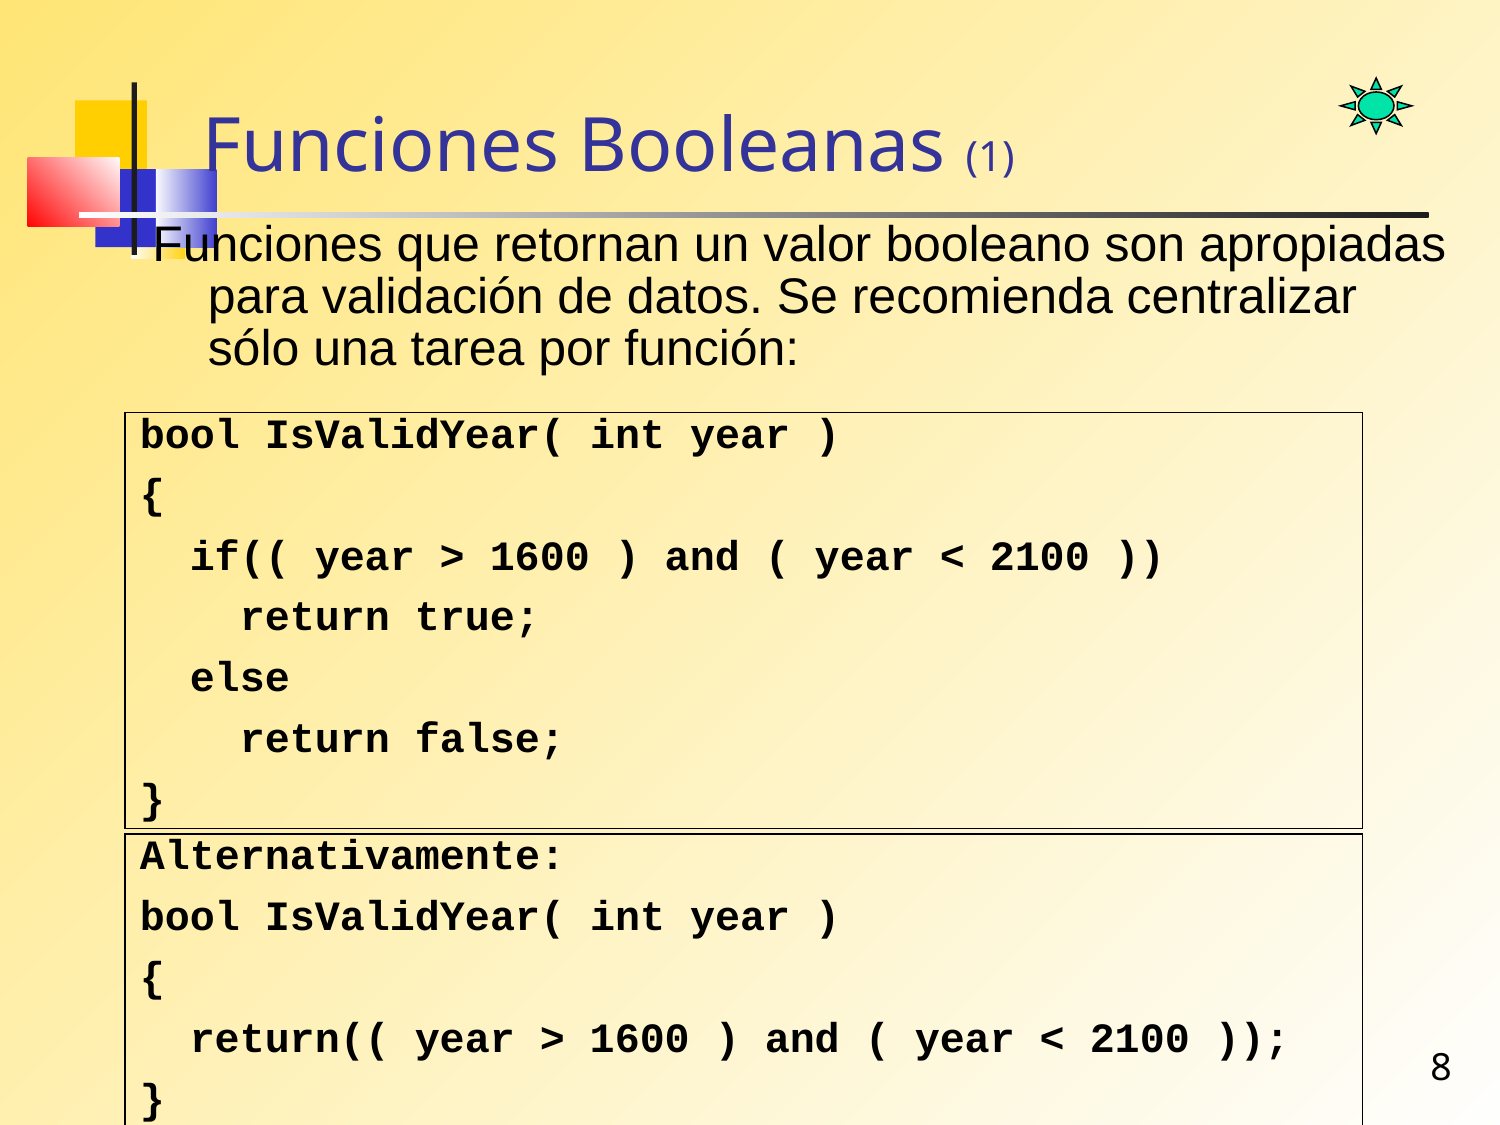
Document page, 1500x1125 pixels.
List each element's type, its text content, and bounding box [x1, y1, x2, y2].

text_box bool IsValidYear( int year )‏ { if(( year > 1600 ) and ( year < 2100 ))‏ return true; else return false; } [124, 412, 1363, 829]
title Funciones Booleanas (1)‏ [187, 37, 1466, 201]
text_box Alternativamente: bool IsValidYear( int year )‏ { return(( year > 1600 ) and ( year < 2100 )); } [124, 833, 1363, 1125]
list Funciones que retornan un valor booleano son apropiadas para validación de datos. Se recomienda centralizar sólo una tarea por función: [137, 212, 1463, 464]
